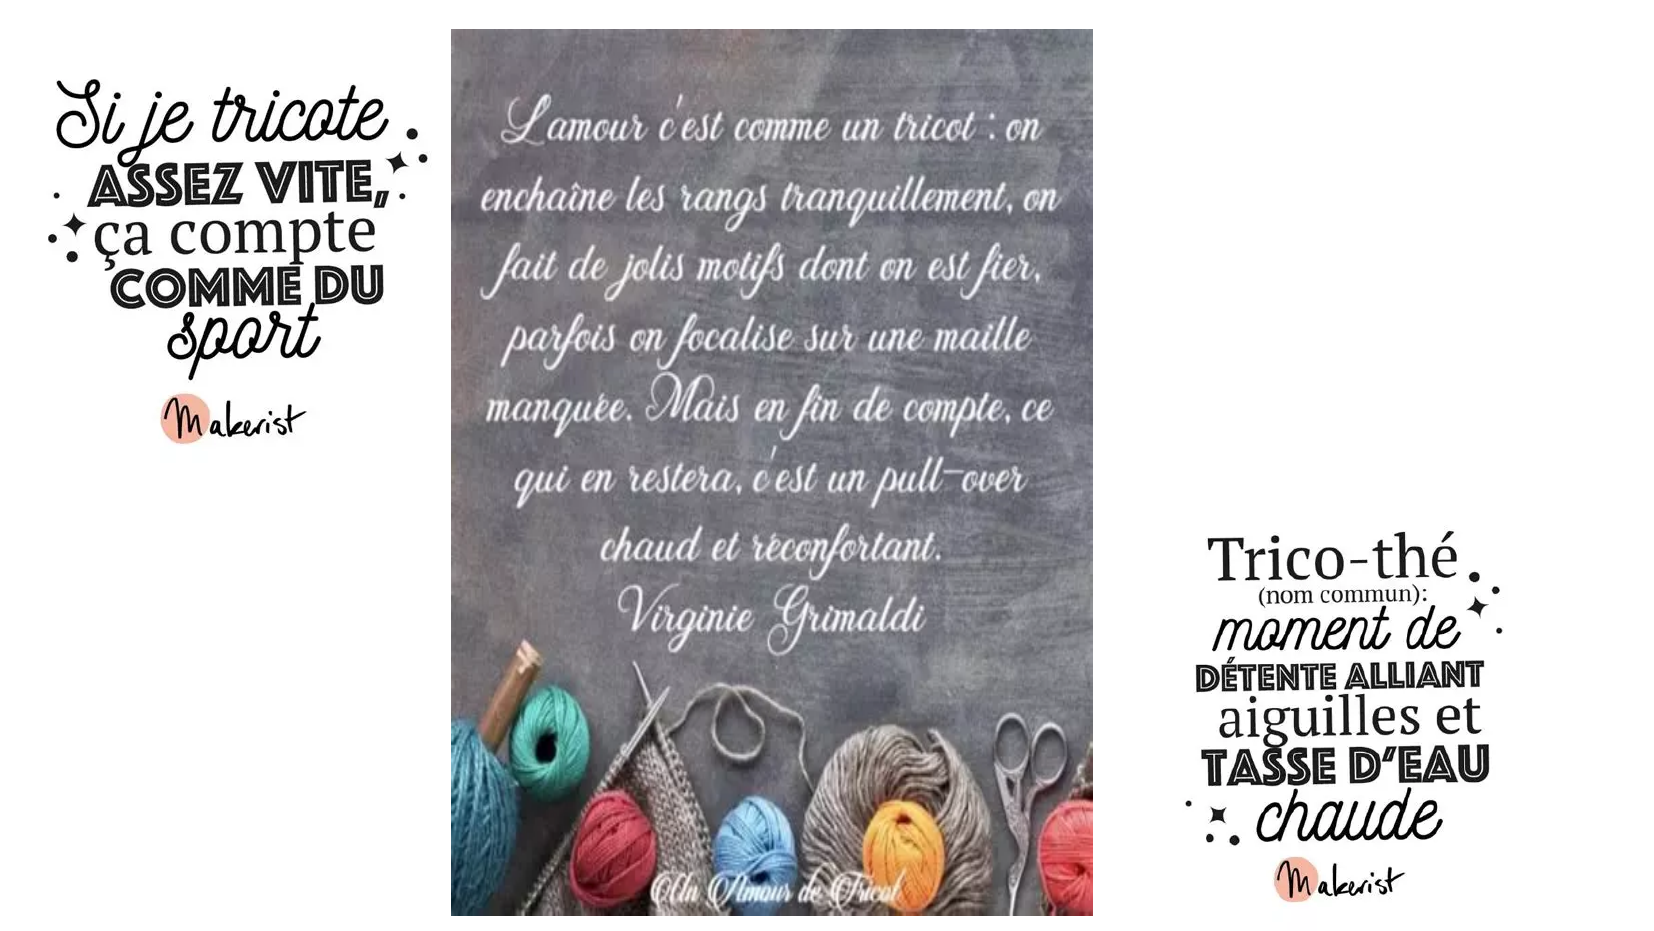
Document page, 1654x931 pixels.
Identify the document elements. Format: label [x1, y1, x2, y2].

picture [1122, 487, 1565, 931]
picture [0, 0, 1093, 916]
